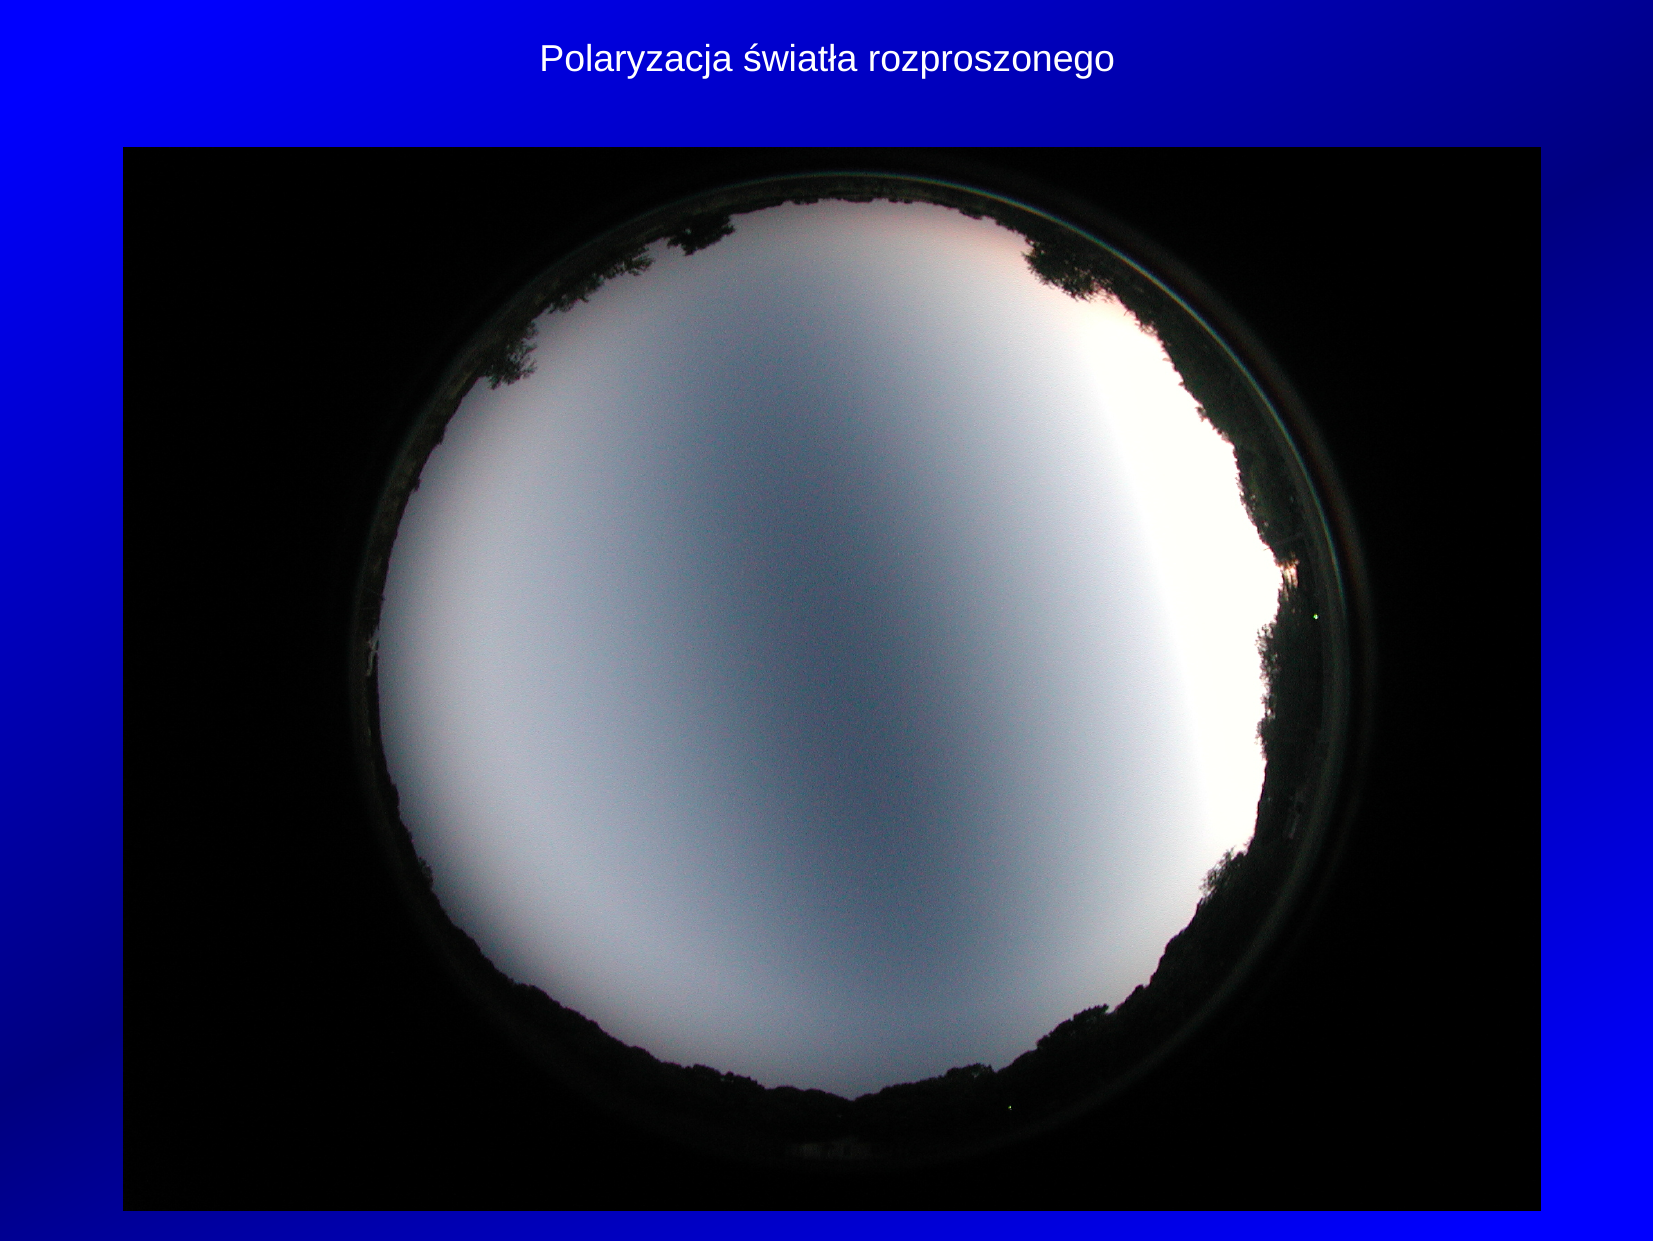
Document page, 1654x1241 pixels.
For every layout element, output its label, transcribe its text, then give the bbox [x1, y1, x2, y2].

picture [123, 147, 1541, 1211]
text_box Polaryzacja światła rozproszonego [524, 29, 1130, 87]
